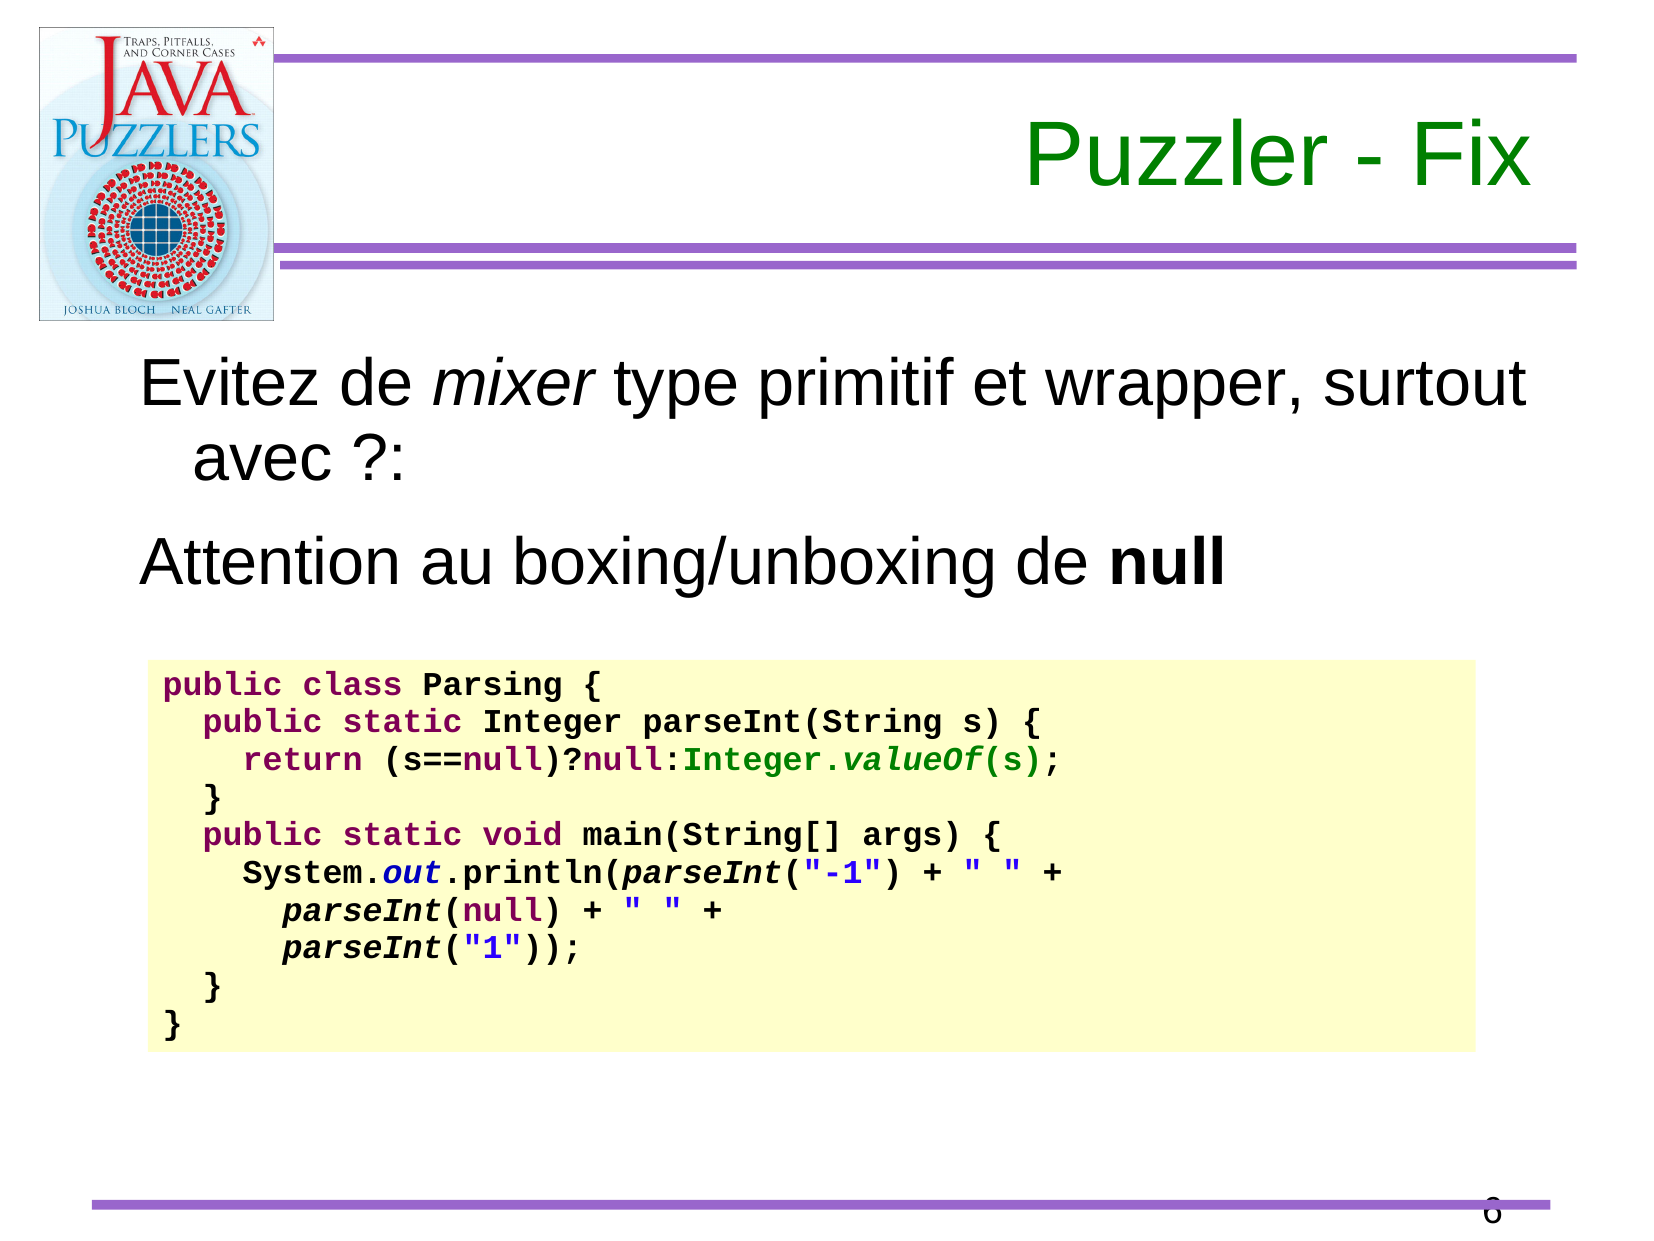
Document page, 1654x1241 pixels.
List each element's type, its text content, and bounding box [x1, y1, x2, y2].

text_box public class Parsing { public static Integer parseInt(String s) { return (s==null)?null:Integer.valueOf(s); } public static void main(String[] args) { System.out.println(parseInt("-1") + " " + parseInt(null) + " " + parseInt("1")); } } [147, 659, 1476, 1052]
title Puzzler - Fix [274, 49, 1534, 257]
picture [39, 27, 274, 321]
list Evitez de mixer type primitif et wrapper, surtout avec ?: Attention au boxing/unboxing de null [121, 344, 1534, 1127]
